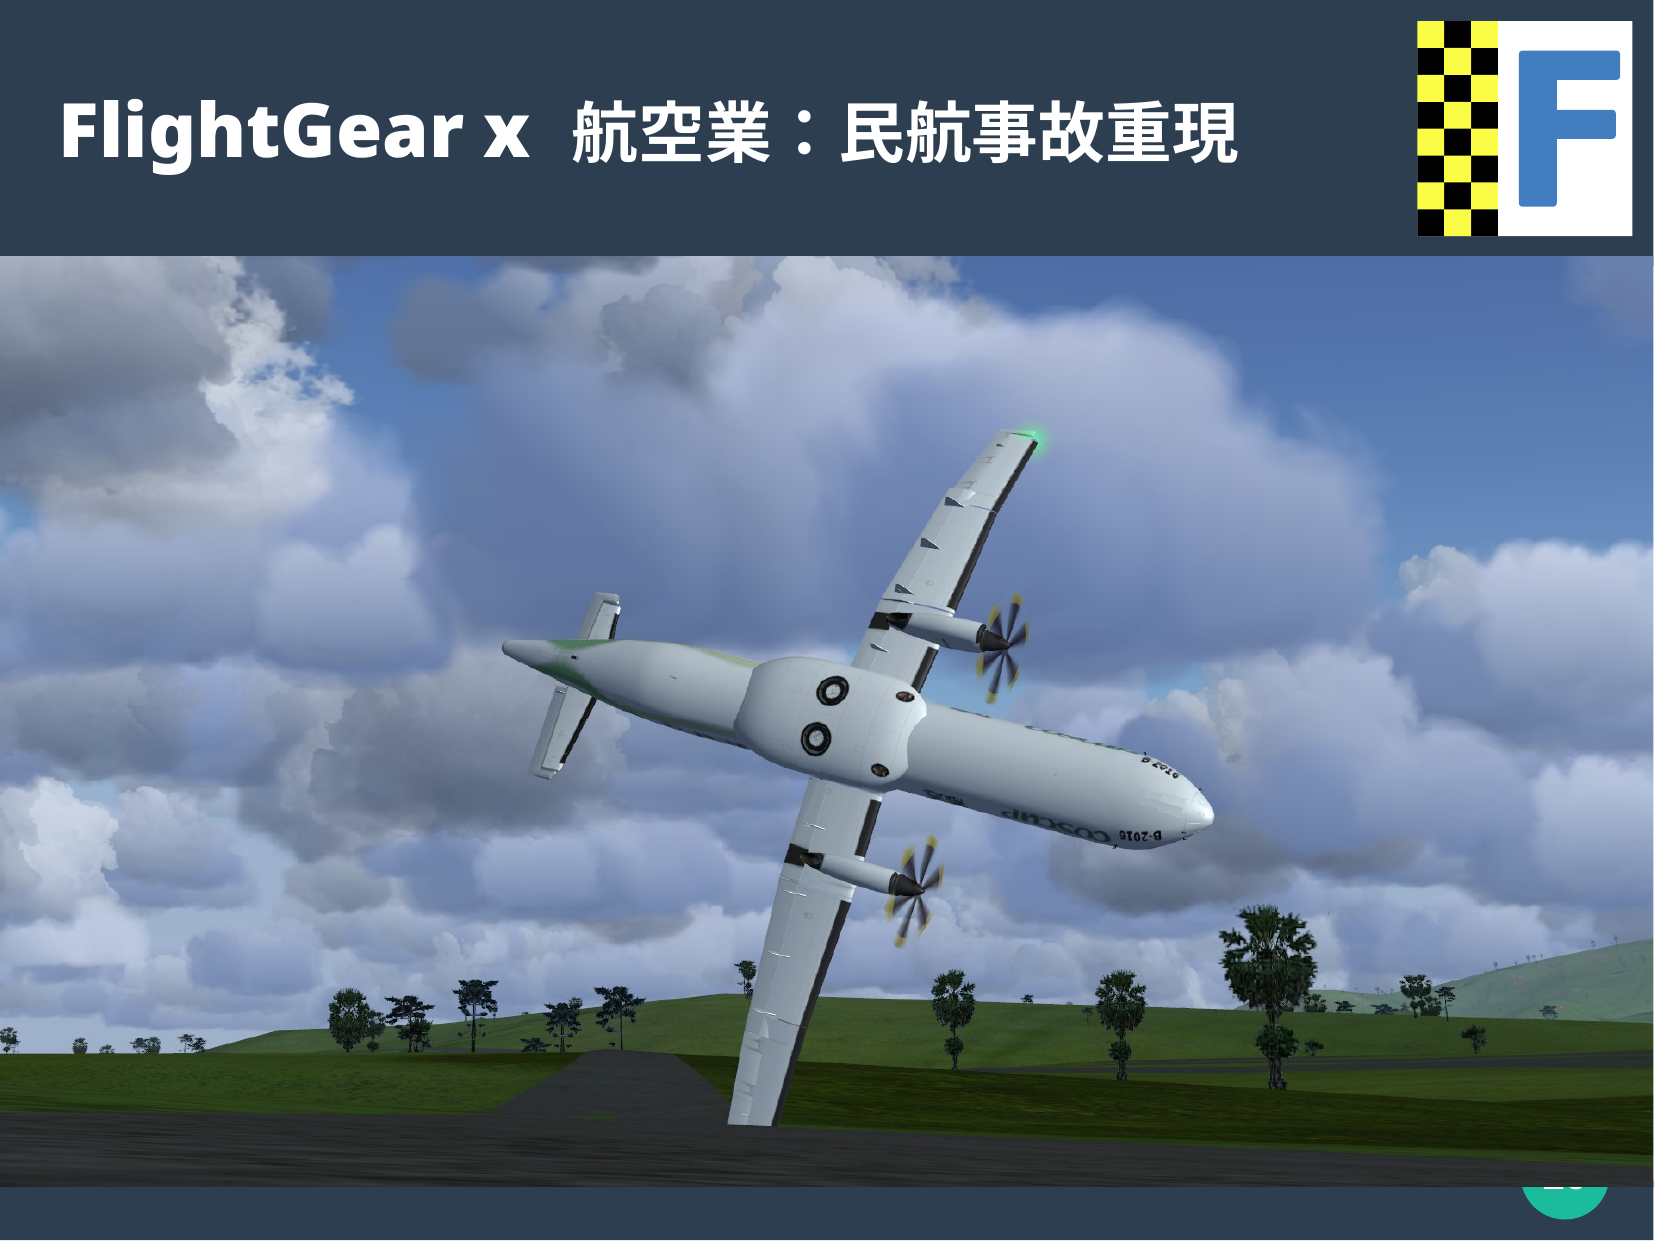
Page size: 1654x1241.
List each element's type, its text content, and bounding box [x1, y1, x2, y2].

title FlightGear x 航空業：民航事故重現 [59, 49, 1595, 207]
picture [0, 256, 1654, 1188]
